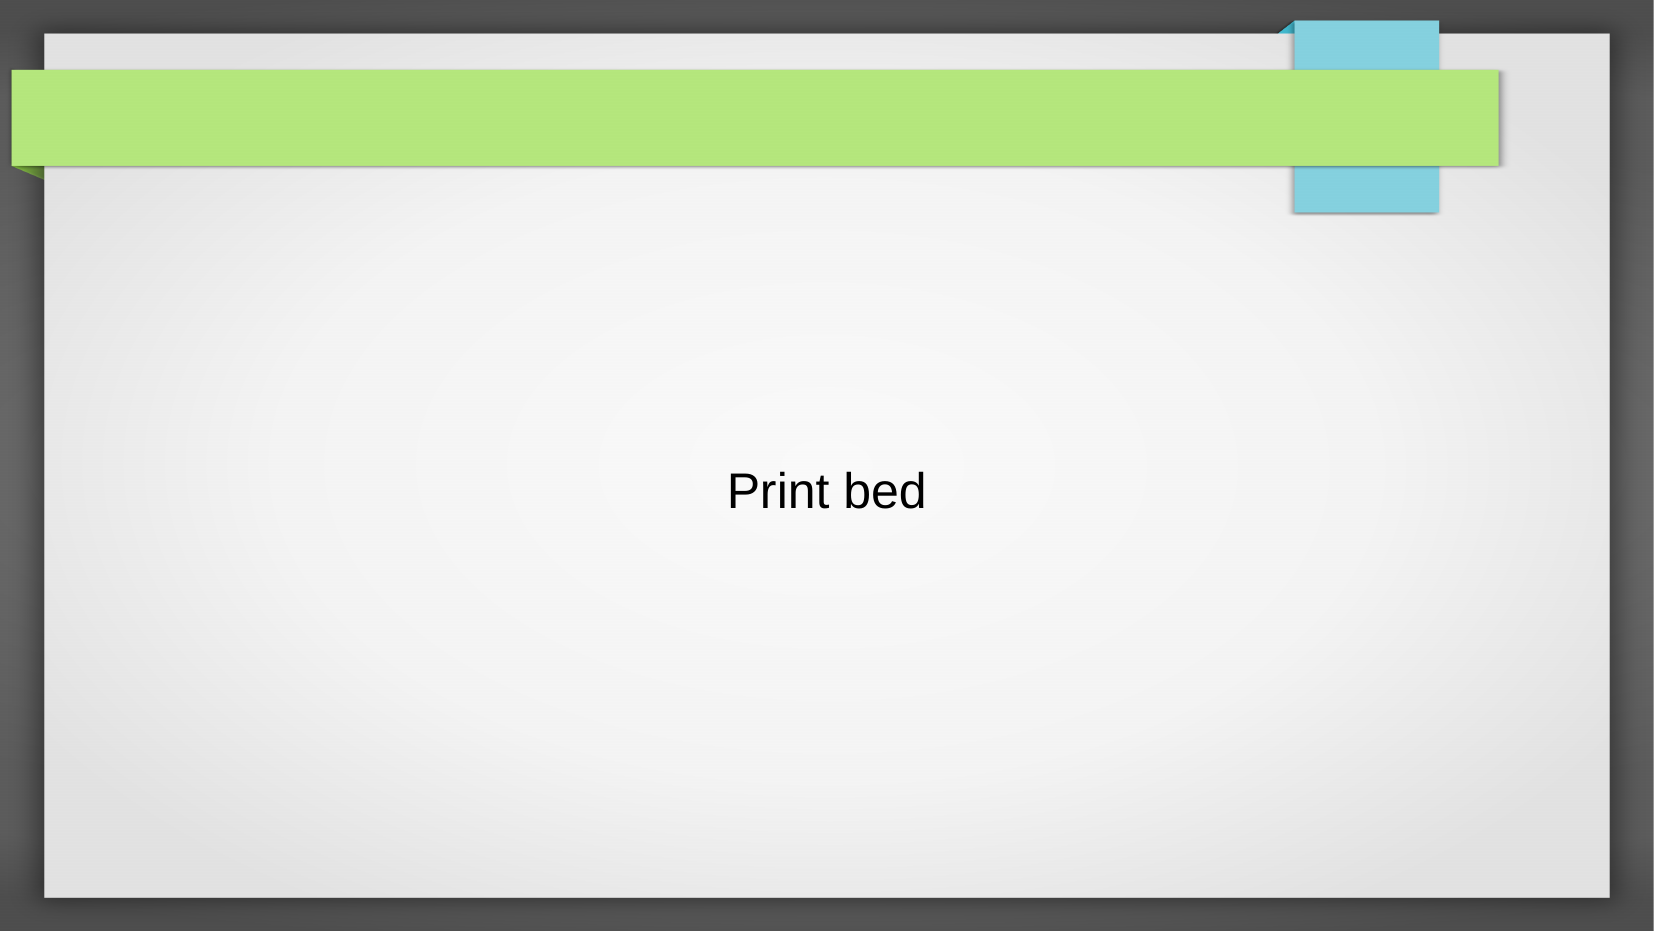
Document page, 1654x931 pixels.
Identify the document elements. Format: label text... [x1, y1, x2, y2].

subtitle Print bed [82, 221, 1571, 761]
picture [0, 0, 1654, 931]
